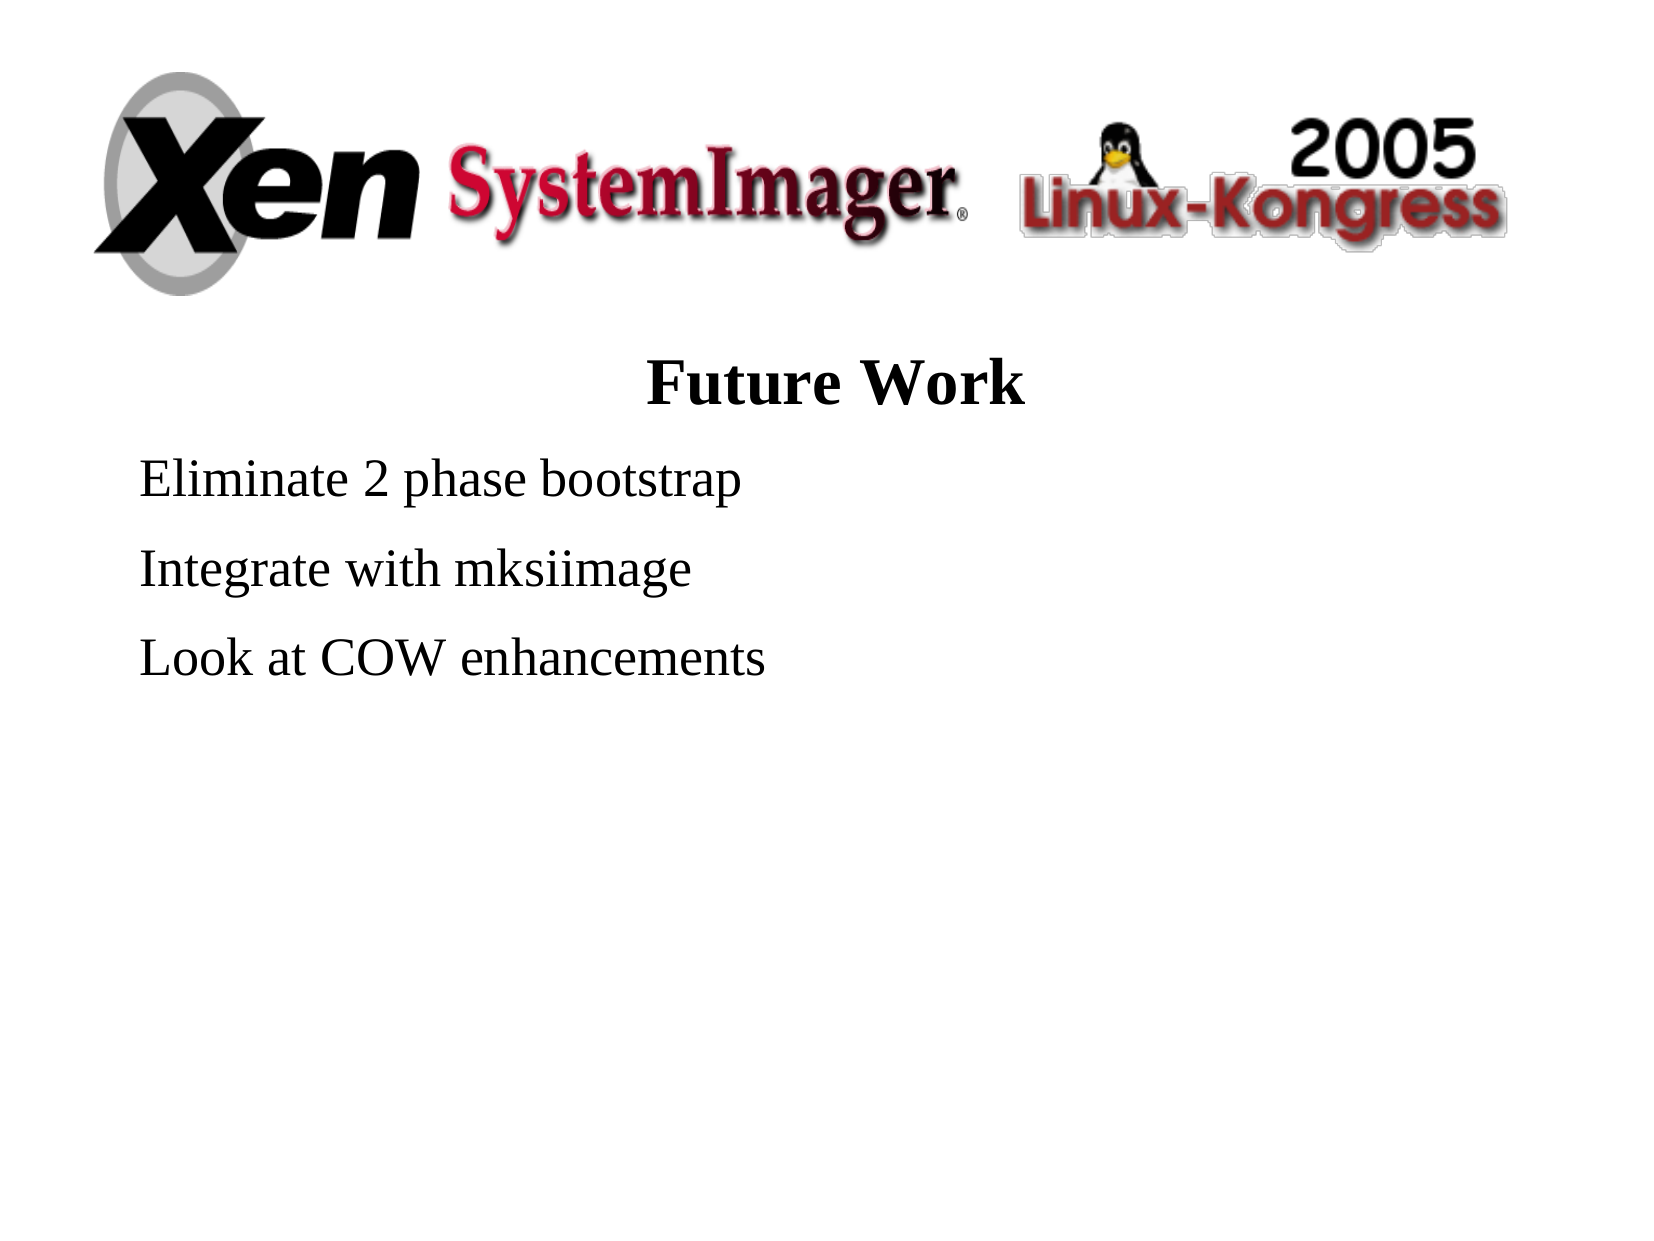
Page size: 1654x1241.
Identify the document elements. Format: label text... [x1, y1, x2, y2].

picture [445, 132, 971, 254]
picture [1006, 106, 1524, 265]
picture [93, 72, 420, 296]
list Future Work Eliminate 2 phase bootstrap Integrate with mksiimage Look at COW enhancements [121, 344, 1534, 1127]
